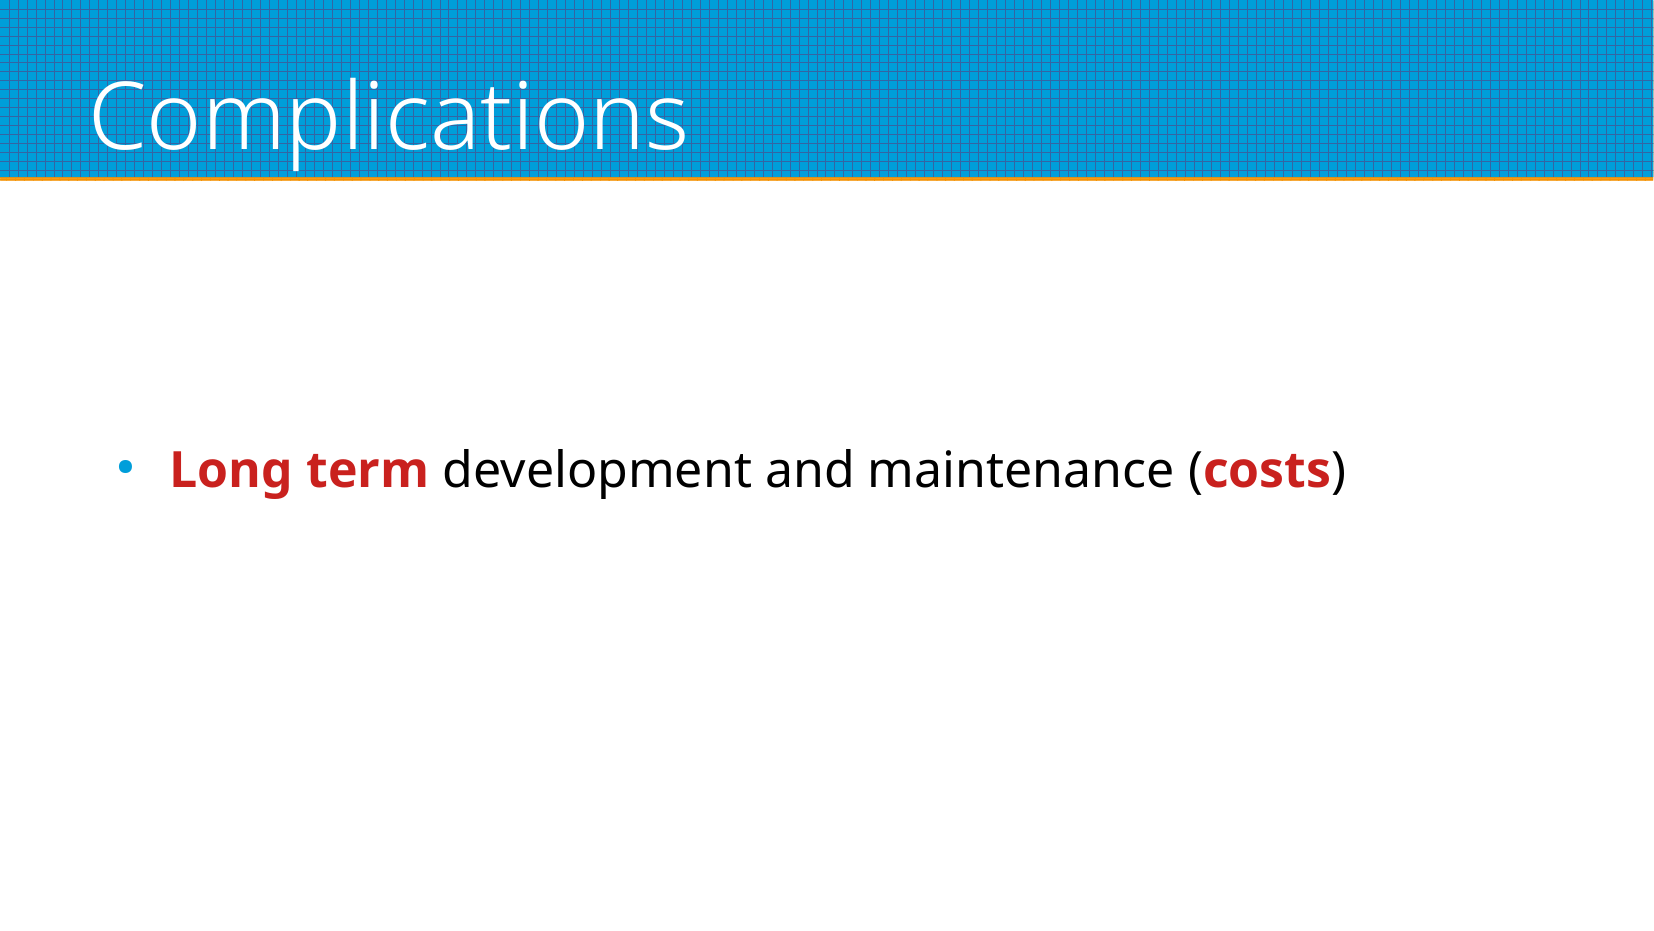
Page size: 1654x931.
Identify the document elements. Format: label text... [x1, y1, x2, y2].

title Complications [88, 14, 1565, 178]
list Long term development and maintenance (costs) [98, 434, 1576, 700]
